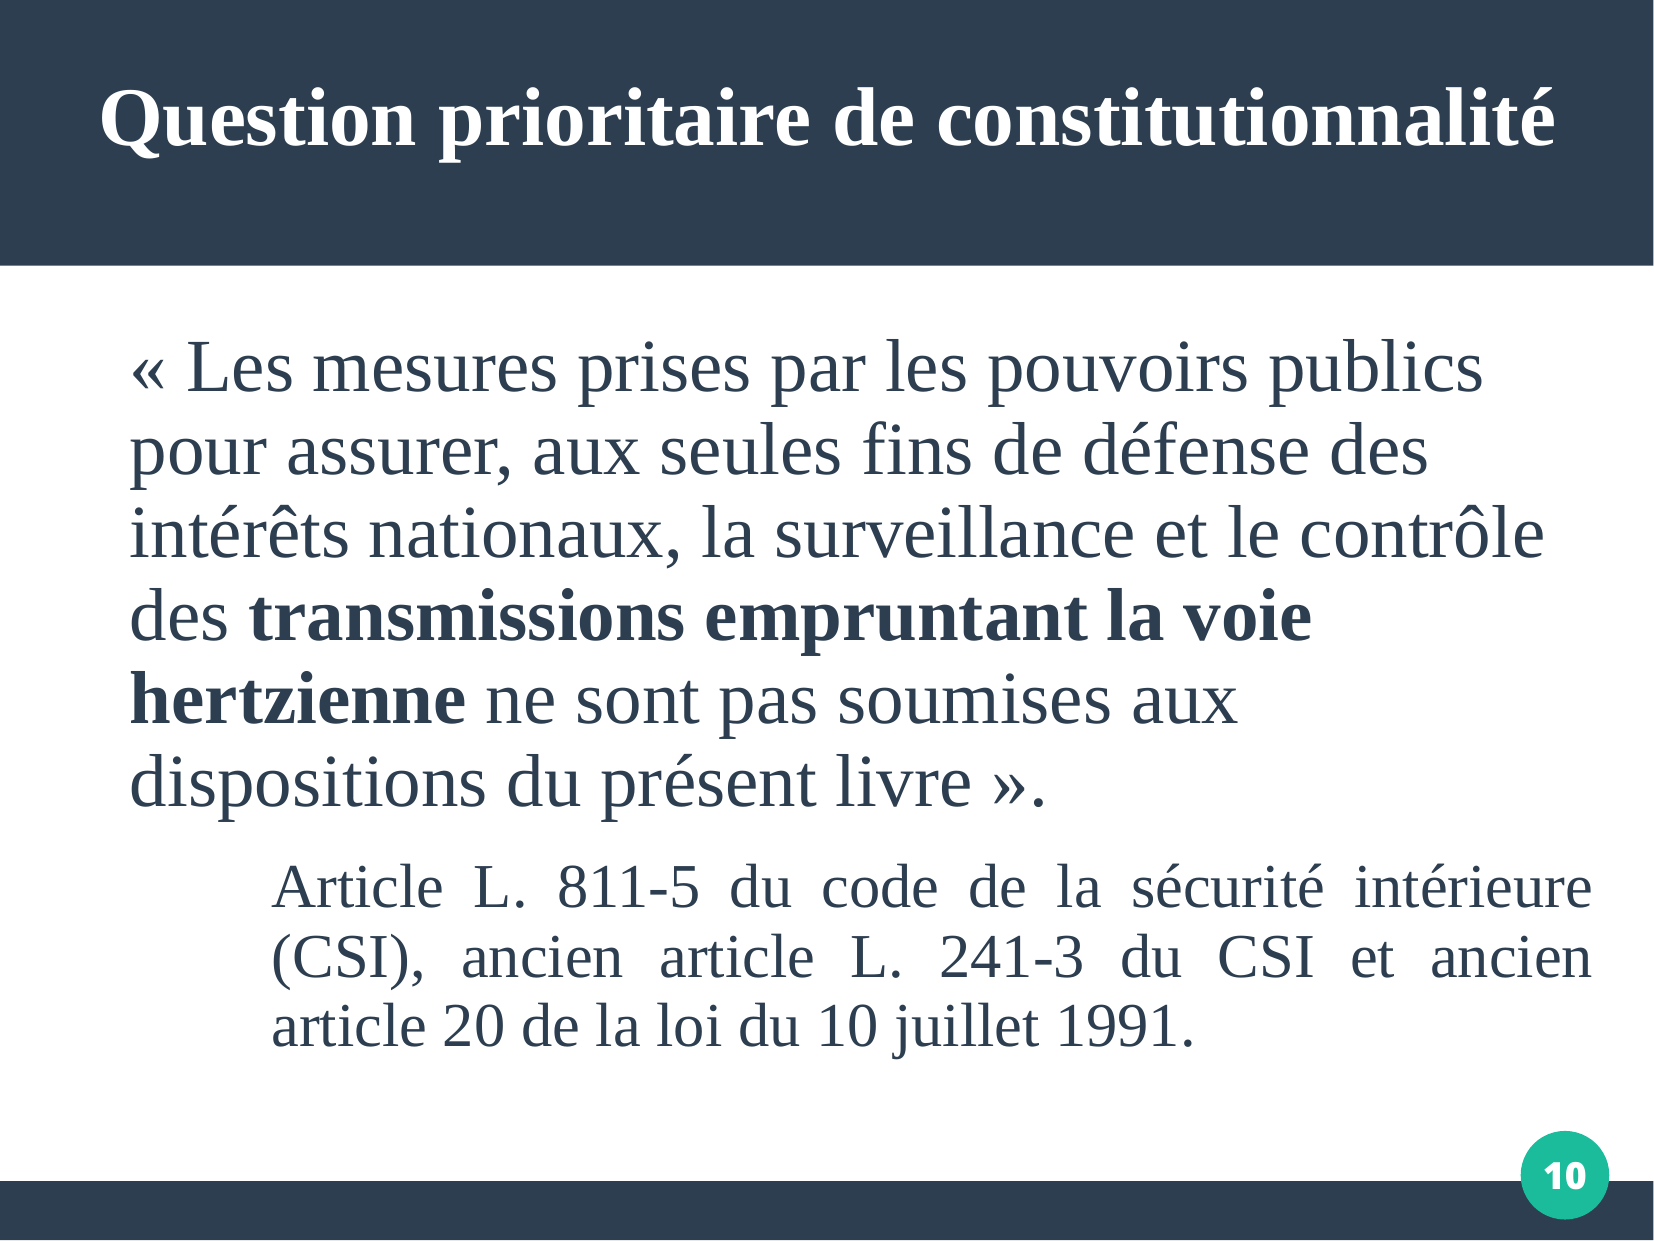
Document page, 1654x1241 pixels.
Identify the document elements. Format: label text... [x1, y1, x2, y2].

title Question prioritaire de constitutionnalité [56, 39, 1592, 197]
list « Les mesures prises par les pouvoirs publics pour assurer, aux seules fins de défense des intérêts nationaux, la surveillance et le contrôle des transmissions empruntant la voie hertzienne ne sont pas soumises aux dispositions du présent livre ». Article L. 811-5 du code de la sécurité intérieure (CSI), ancien article L. 241-3 du CSI et ancien article 20 de la loi du 10 juillet 1991. [59, 324, 1595, 1152]
